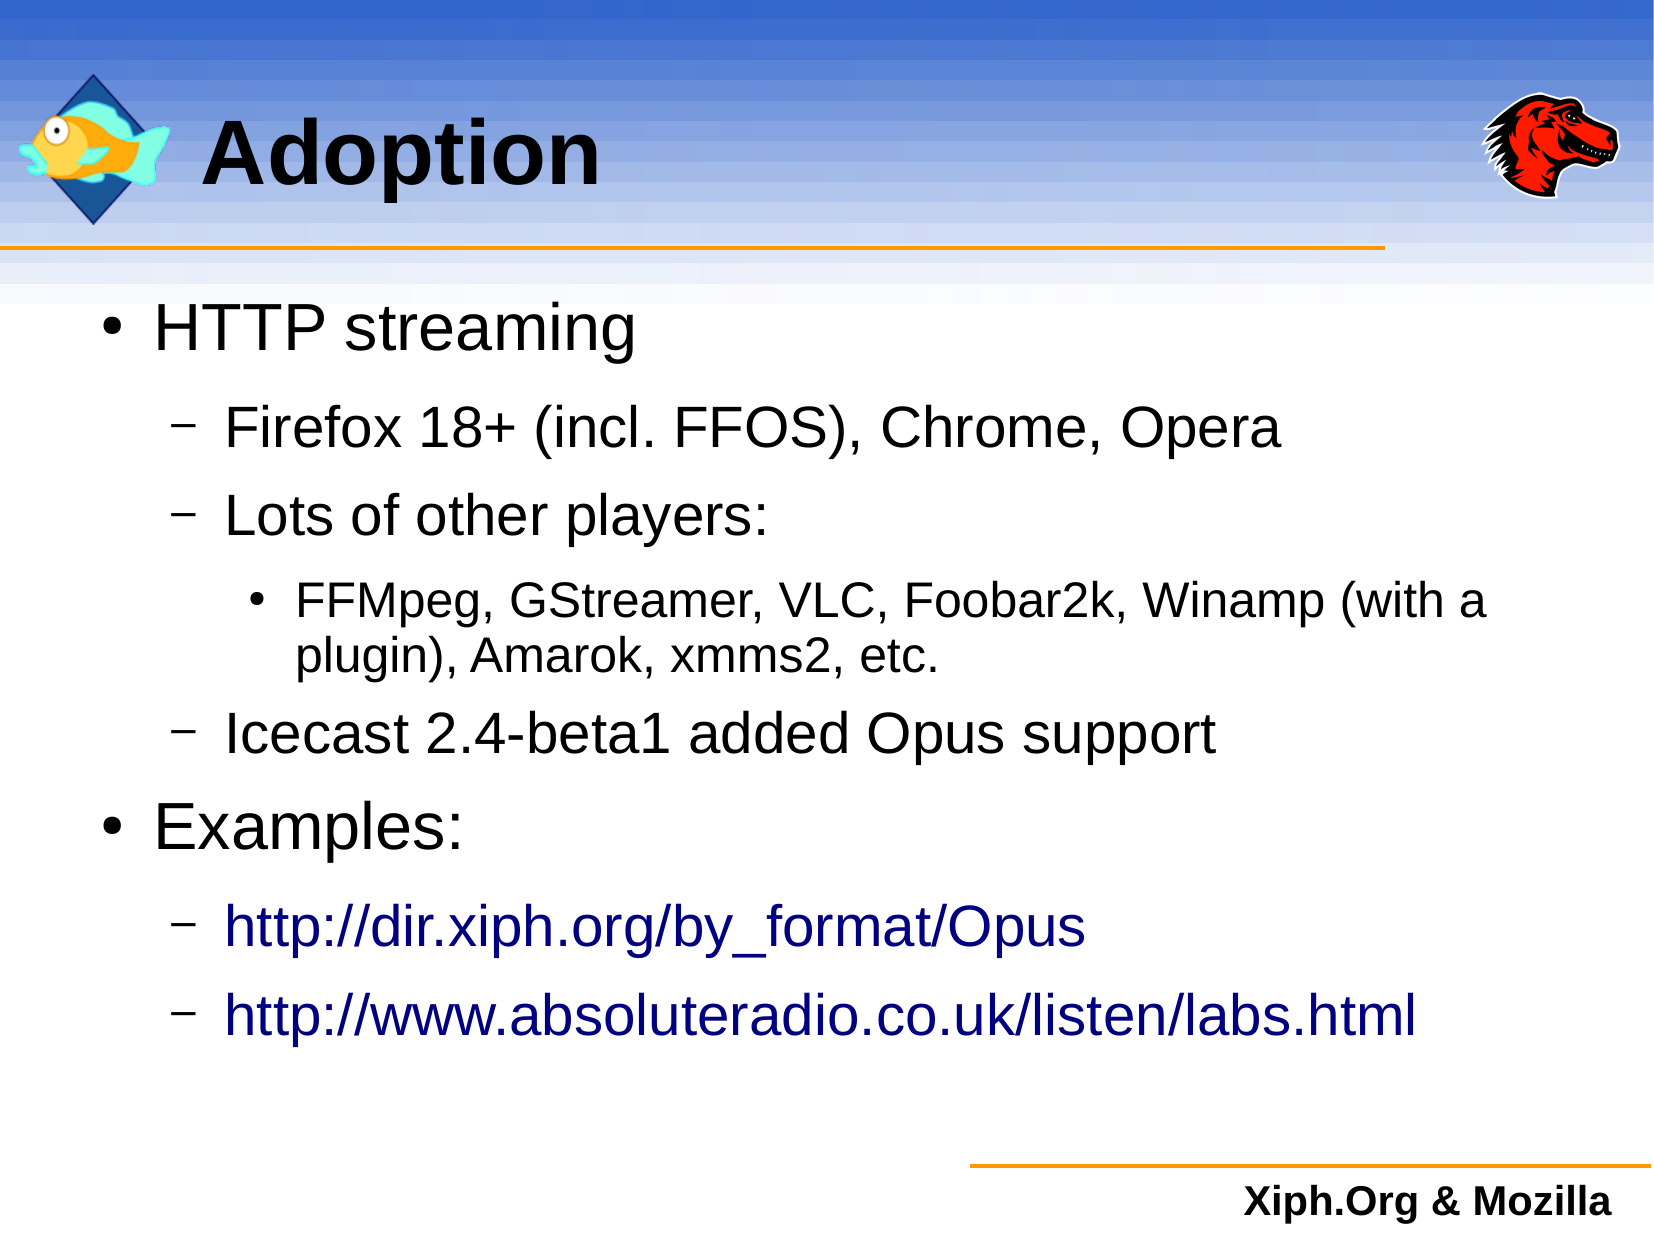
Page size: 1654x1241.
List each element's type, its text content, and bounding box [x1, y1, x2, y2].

list HTTP streaming Firefox 18+ (incl. FFOS), Chrome, Opera Lots of other players: FFMpeg, GStreamer, VLC, Foobar2k, Winamp (with a plugin), Amarok, xmms2, etc. Icecast 2.4-beta1 added Opus support Examples: http://dir.xiph.org/by_format/Opus http://www.absoluteradio.co.uk/listen/labs.html [82, 290, 1538, 1146]
picture [0, 0, 1654, 1241]
title Adoption [200, 49, 1571, 257]
